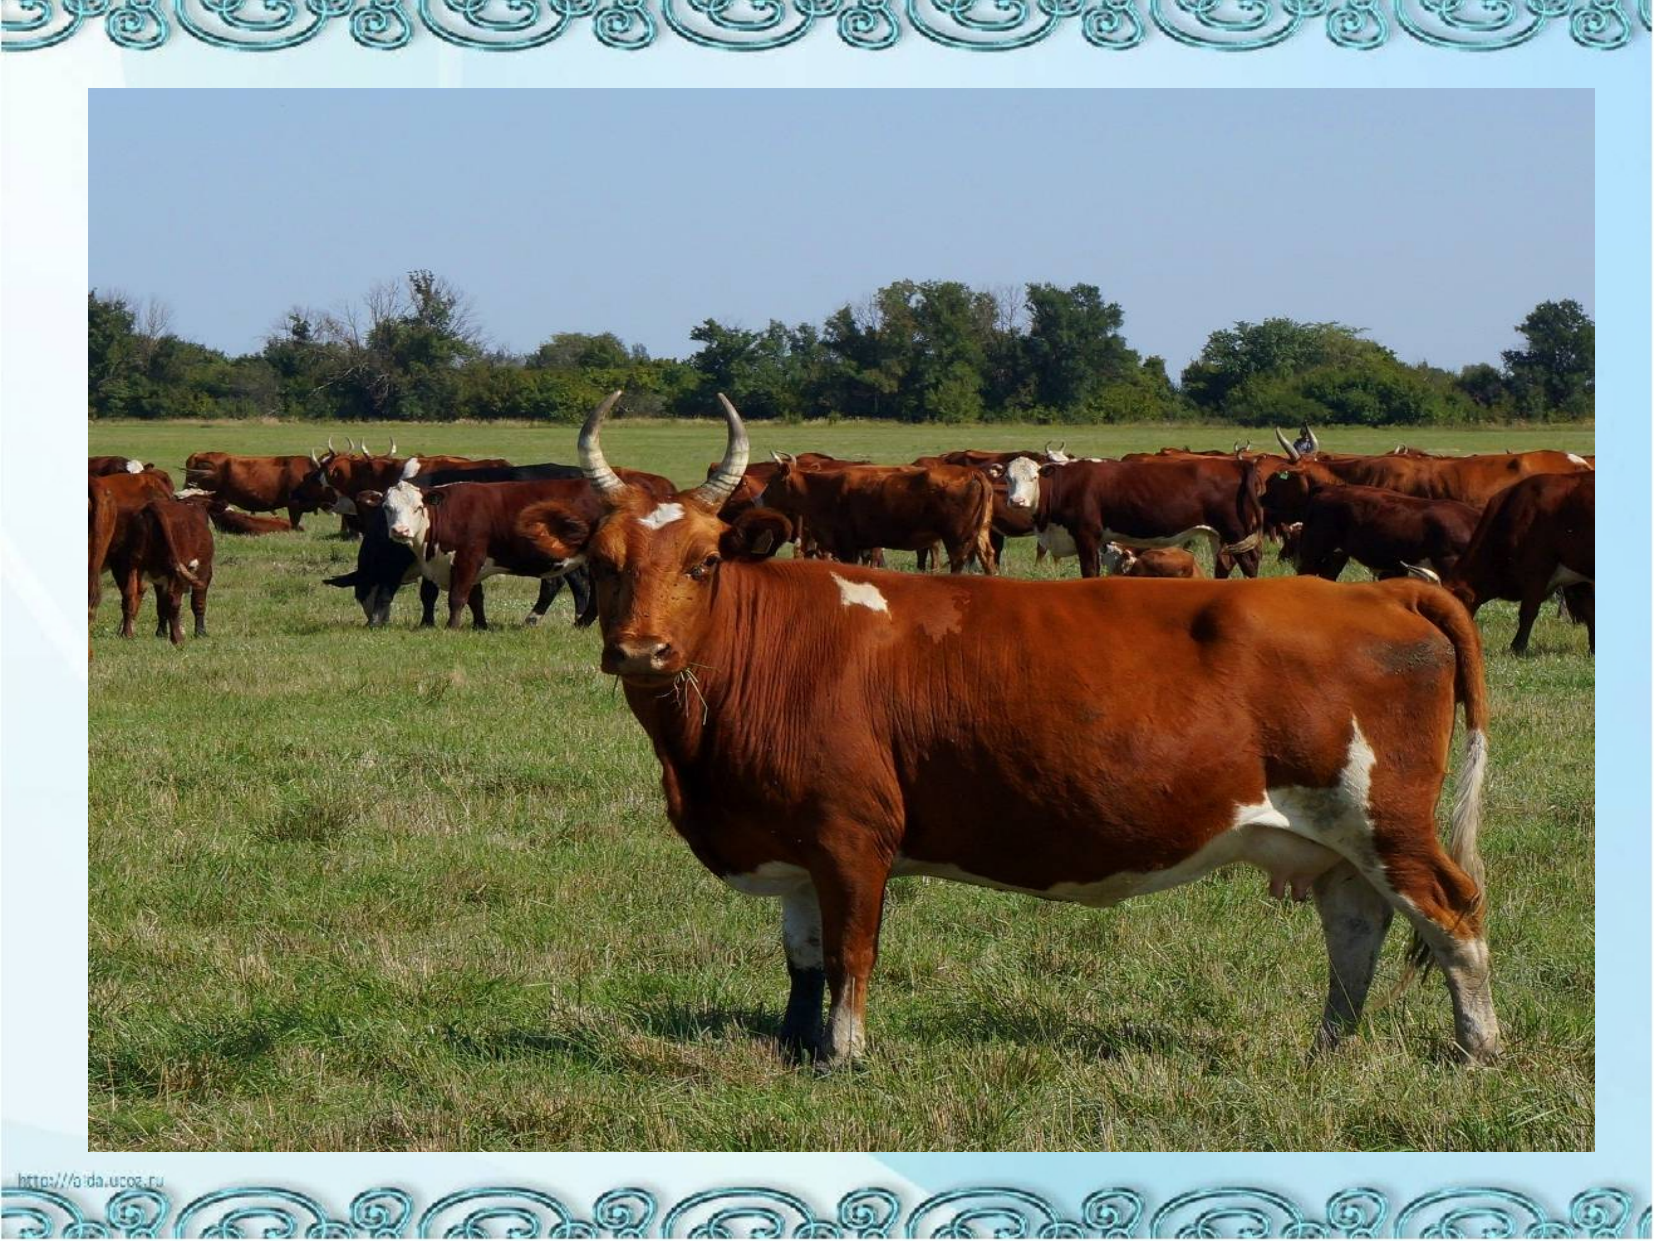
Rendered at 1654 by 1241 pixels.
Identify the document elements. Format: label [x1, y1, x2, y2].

picture [88, 88, 1595, 1152]
